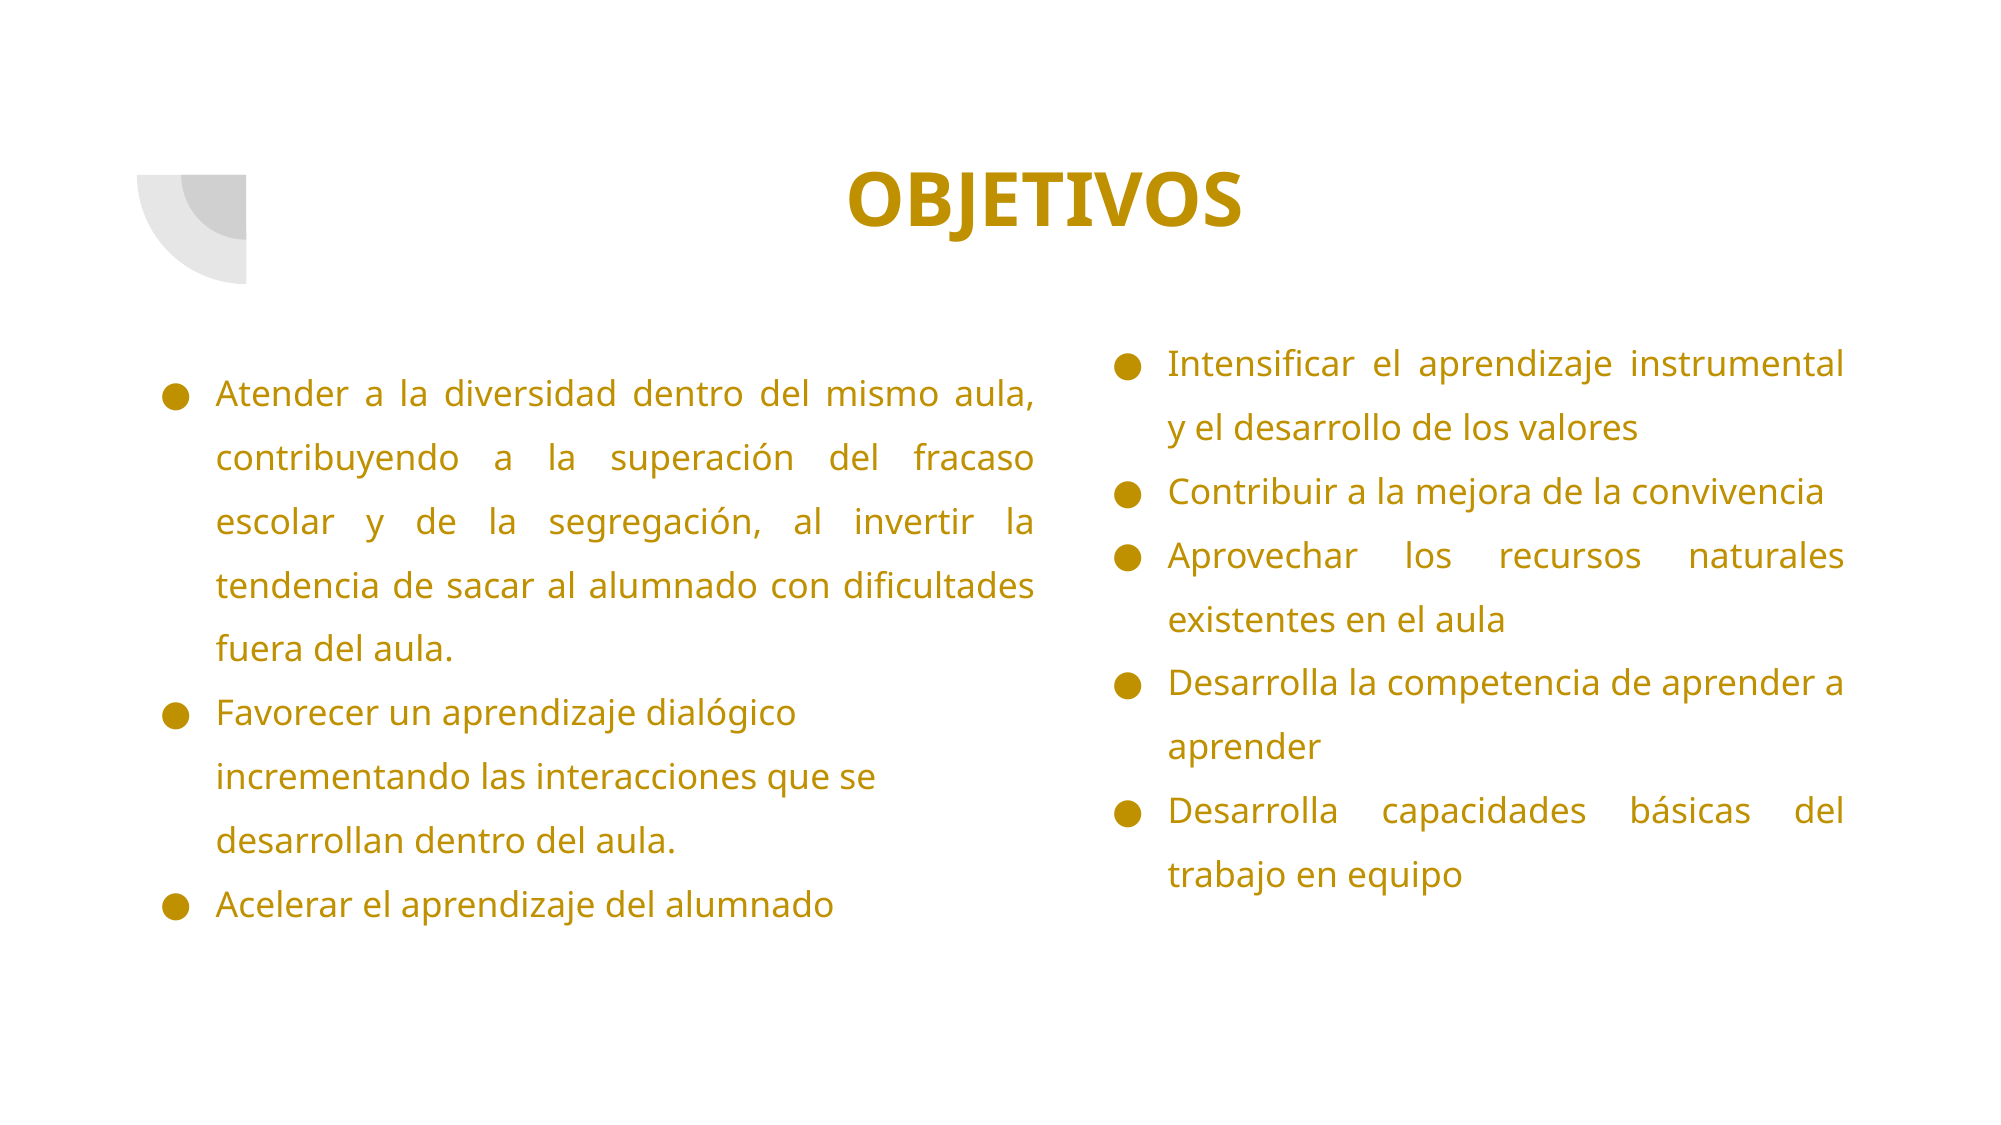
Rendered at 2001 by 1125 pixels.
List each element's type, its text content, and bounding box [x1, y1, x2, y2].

list Atender a la diversidad dentro del mismo aula, contribuyendo a la superación del fracaso escolar y de la segregación, al invertir la tendencia de sacar al alumnado con dificultades fuera del aula. Favorecer un aprendizaje dialógico incrementando las interacciones que se desarrollan dentro del aula. Acelerar el aprendizaje del alumnado [120, 330, 1056, 1062]
list Intensificar el aprendizaje instrumental y el desarrollo de los valores Contribuir a la mejora de la convivencia Aprovechar los recursos naturales existentes en el aula Desarrolla la competencia de aprender a aprender Desarrolla capacidades básicas del trabajo en equipo [1072, 300, 1866, 1019]
title OBJETIVOS [285, 130, 1823, 350]
